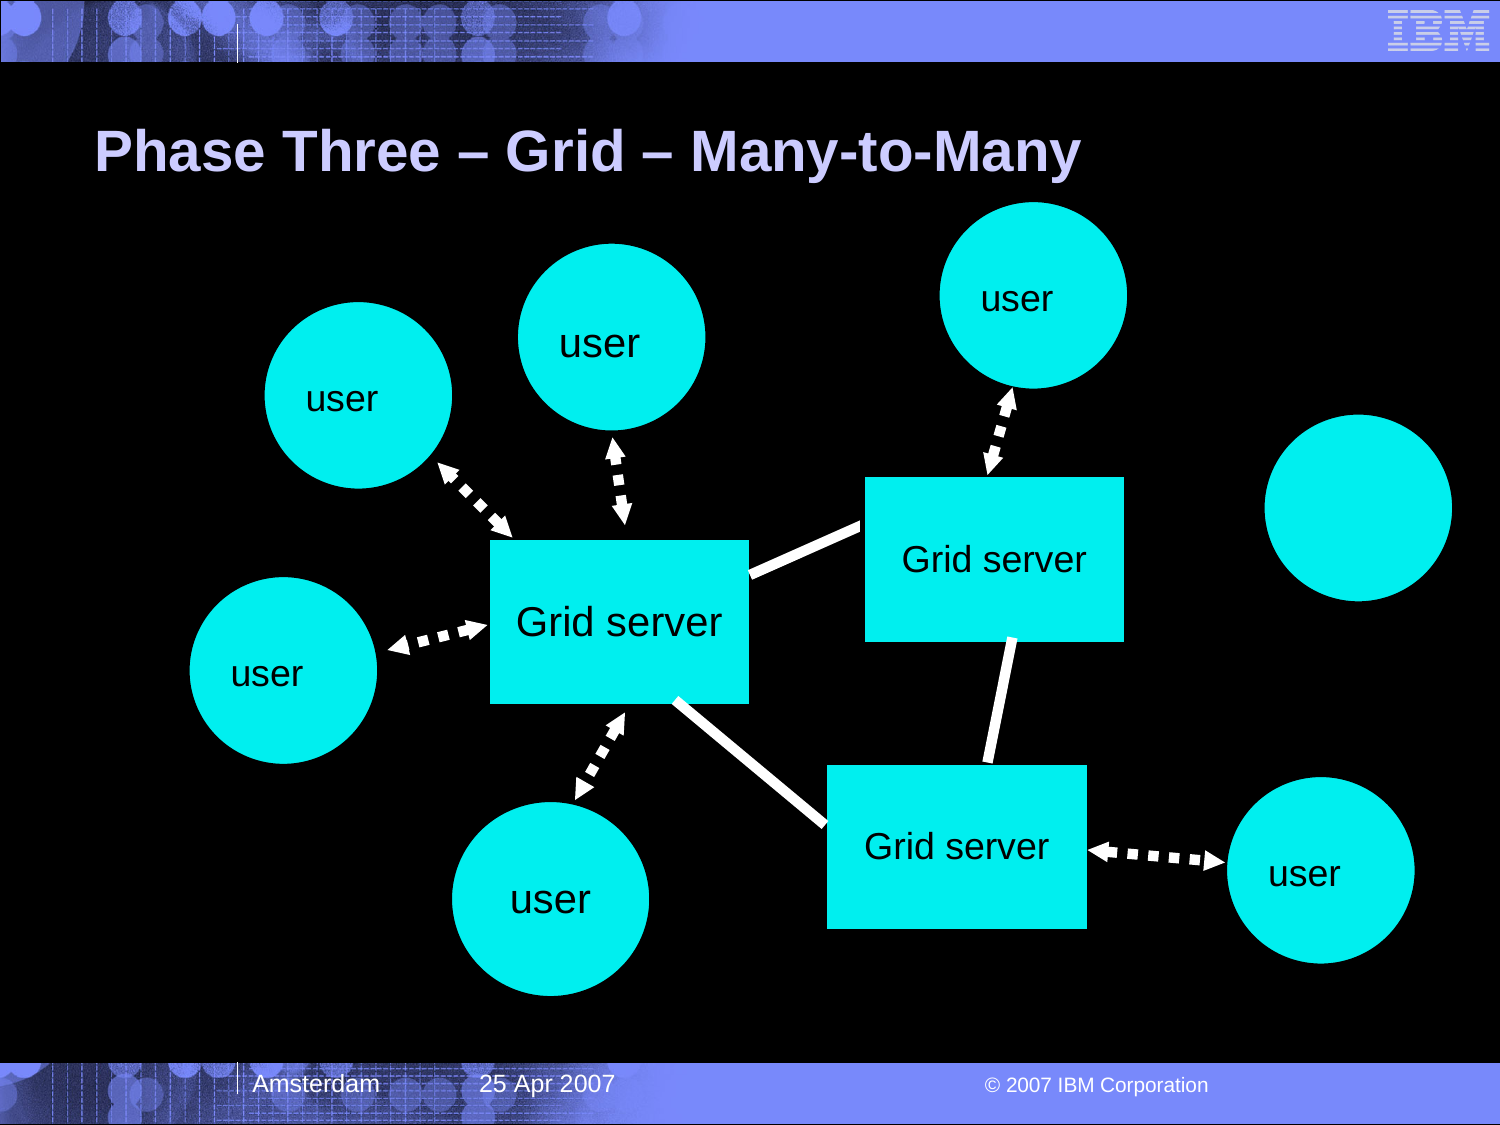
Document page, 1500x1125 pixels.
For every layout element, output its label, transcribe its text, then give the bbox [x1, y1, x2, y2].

picture [0, 1063, 1500, 1124]
title Phase Three – Grid – Many-to-Many [79, 116, 1433, 199]
text_box Grid server [487, 537, 752, 707]
text_box Grid server [862, 474, 1127, 644]
text_box user [937, 200, 1130, 391]
text_box user [262, 299, 455, 491]
text_box user [515, 241, 708, 433]
text_box user [187, 575, 380, 766]
picture [1, 1, 1500, 62]
text_box Grid server [824, 762, 1089, 932]
text_box [1262, 412, 1455, 604]
text_box user [449, 799, 652, 999]
text_box user [1224, 774, 1417, 966]
